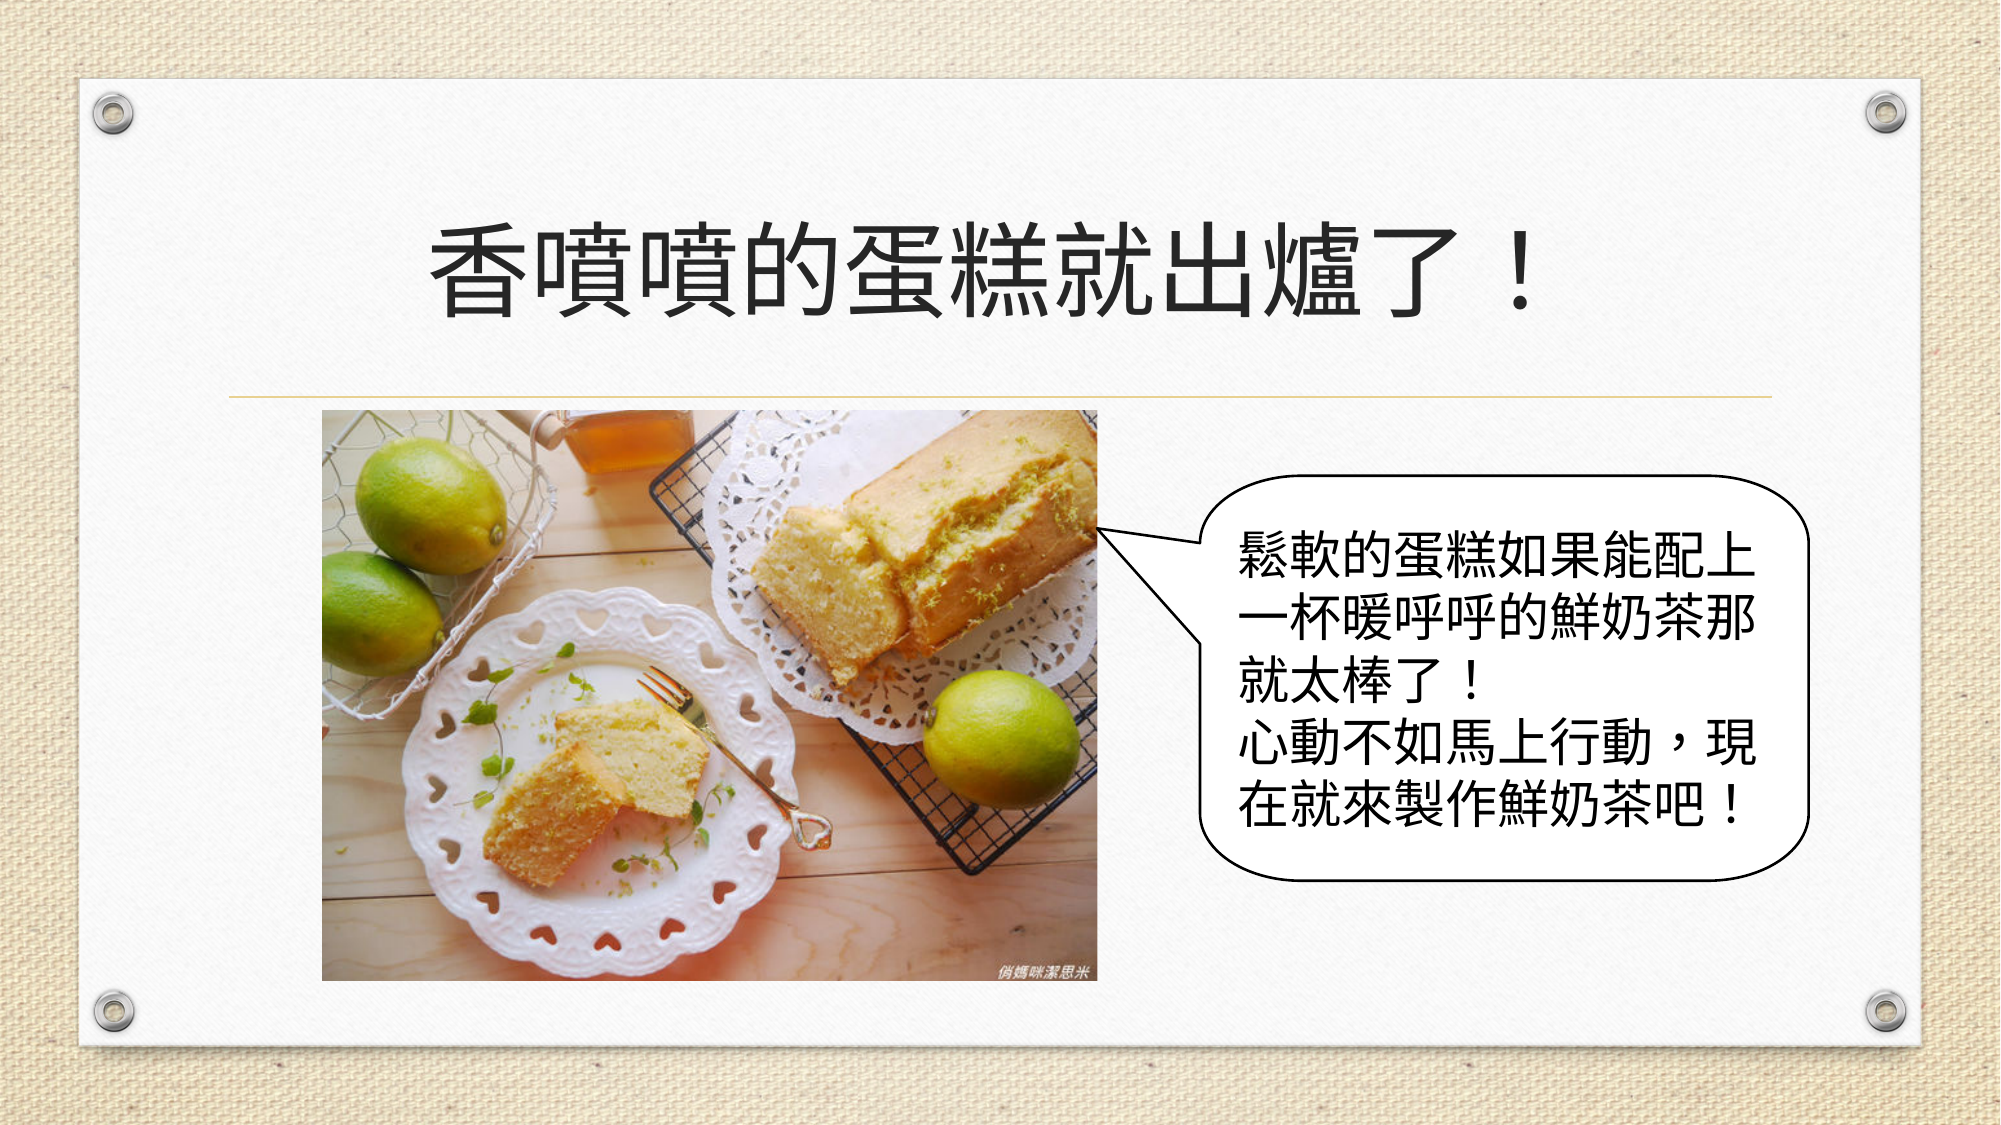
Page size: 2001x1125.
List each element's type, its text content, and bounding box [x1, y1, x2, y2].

picture [322, 410, 1098, 981]
title 香噴噴的蛋糕就出爐了！ [212, 161, 1788, 376]
text_box 鬆軟的蛋糕如果能配上一杯暖呼呼的鮮奶茶那就太棒了！ 心動不如馬上行動，現在就來製作鮮奶茶吧！ [1096, 475, 1809, 881]
